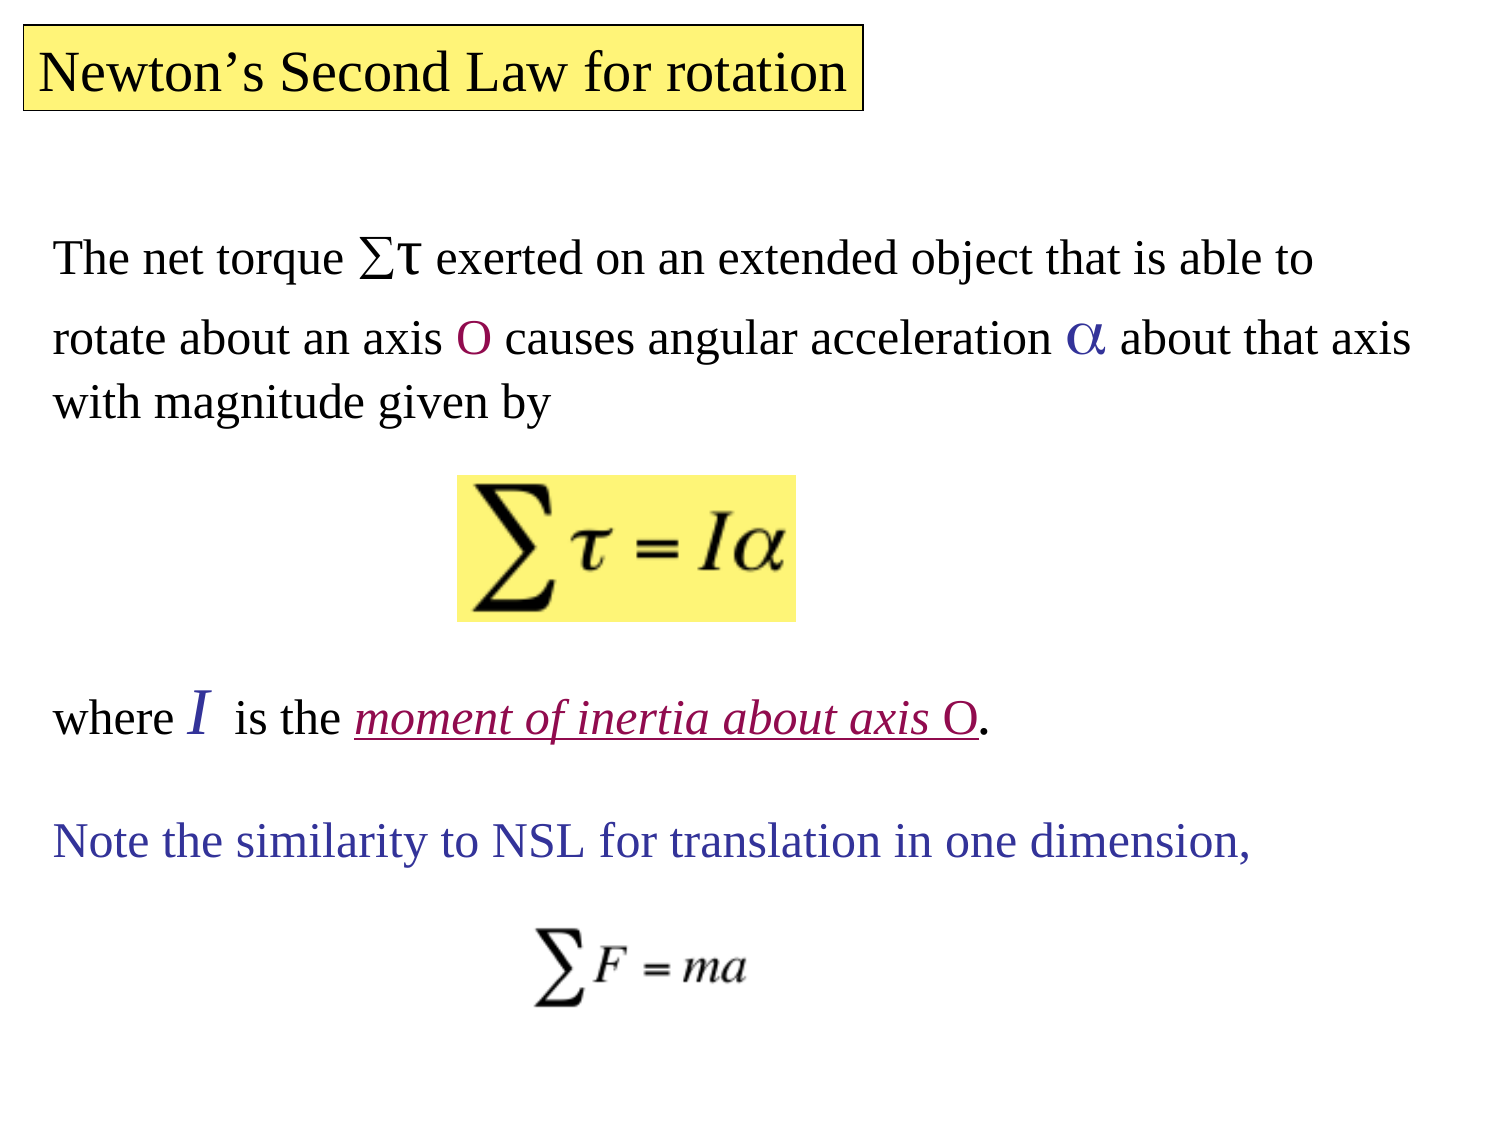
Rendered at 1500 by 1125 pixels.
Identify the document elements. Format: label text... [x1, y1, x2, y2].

text_box Newton’s Second Law for rotation [23, 24, 863, 111]
picture [457, 475, 796, 622]
picture [525, 923, 752, 1013]
text_box The net torque ∑τ exerted on an extended object that is able to rotate about an axis O causes angular acceleration α about that axis with magnitude given by where I is the moment of inertia about axis O. Note the similarity to NSL for translation in one dimension, [37, 200, 1438, 936]
